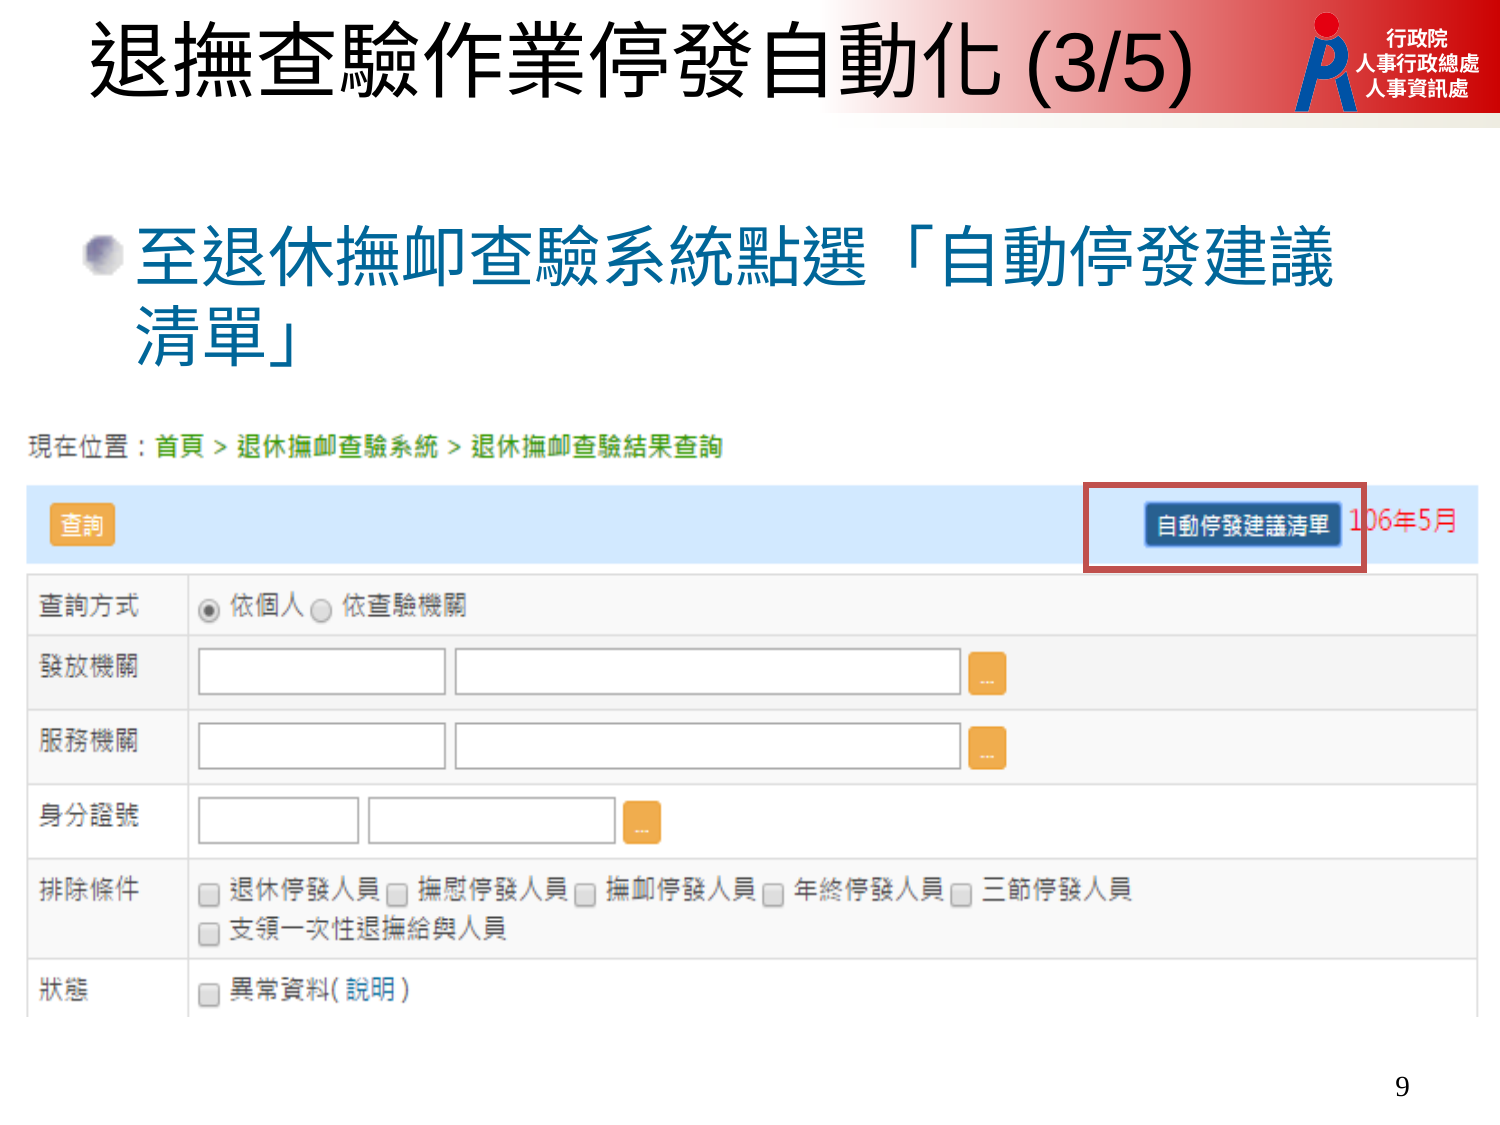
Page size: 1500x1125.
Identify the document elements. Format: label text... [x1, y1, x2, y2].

picture [1278, 0, 1374, 128]
picture [16, 425, 1484, 1017]
title 退撫查驗作業停發自動化(3/5) [59, 4, 1225, 111]
text_box <編號> [1074, 1059, 1426, 1110]
list 至退休撫卹查驗系統點選「自動停發建議清單」 [63, 206, 1414, 425]
